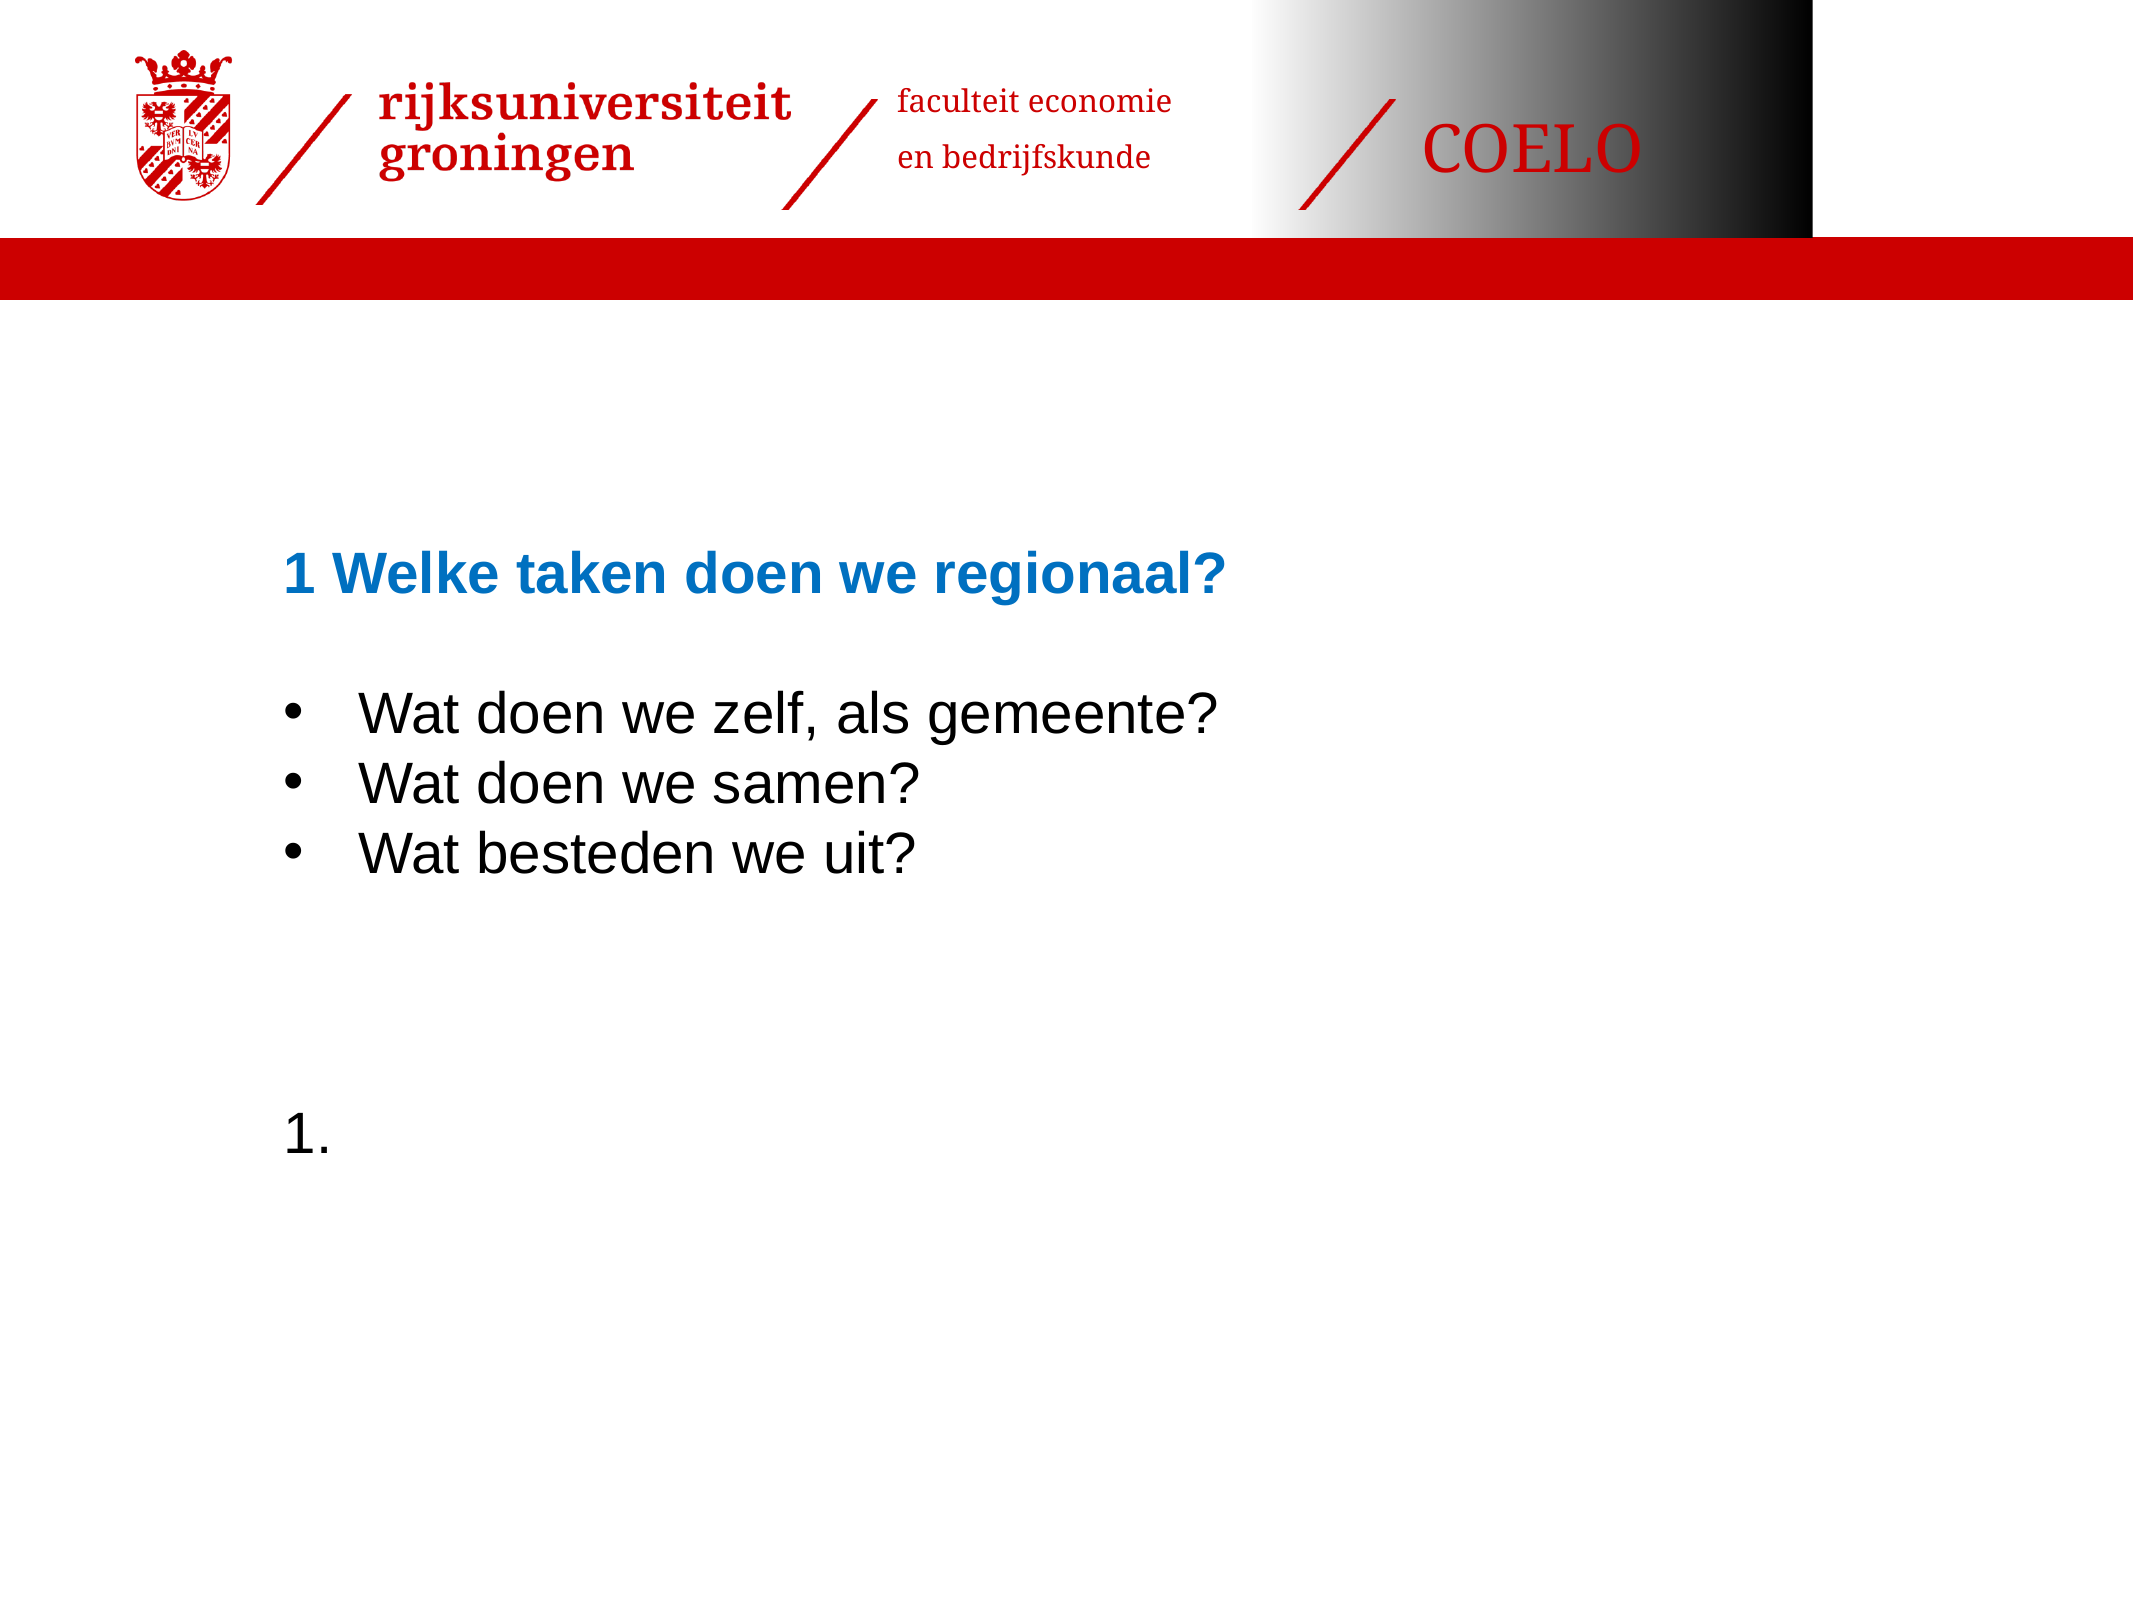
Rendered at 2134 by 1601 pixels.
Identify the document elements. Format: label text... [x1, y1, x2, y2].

text_box 1 Welke taken doen we regionaal? Wat doen we zelf, als gemeente? Wat doen we samen? Wat besteden we uit? [268, 528, 2134, 1321]
picture [1298, 99, 1396, 210]
picture [135, 50, 878, 210]
